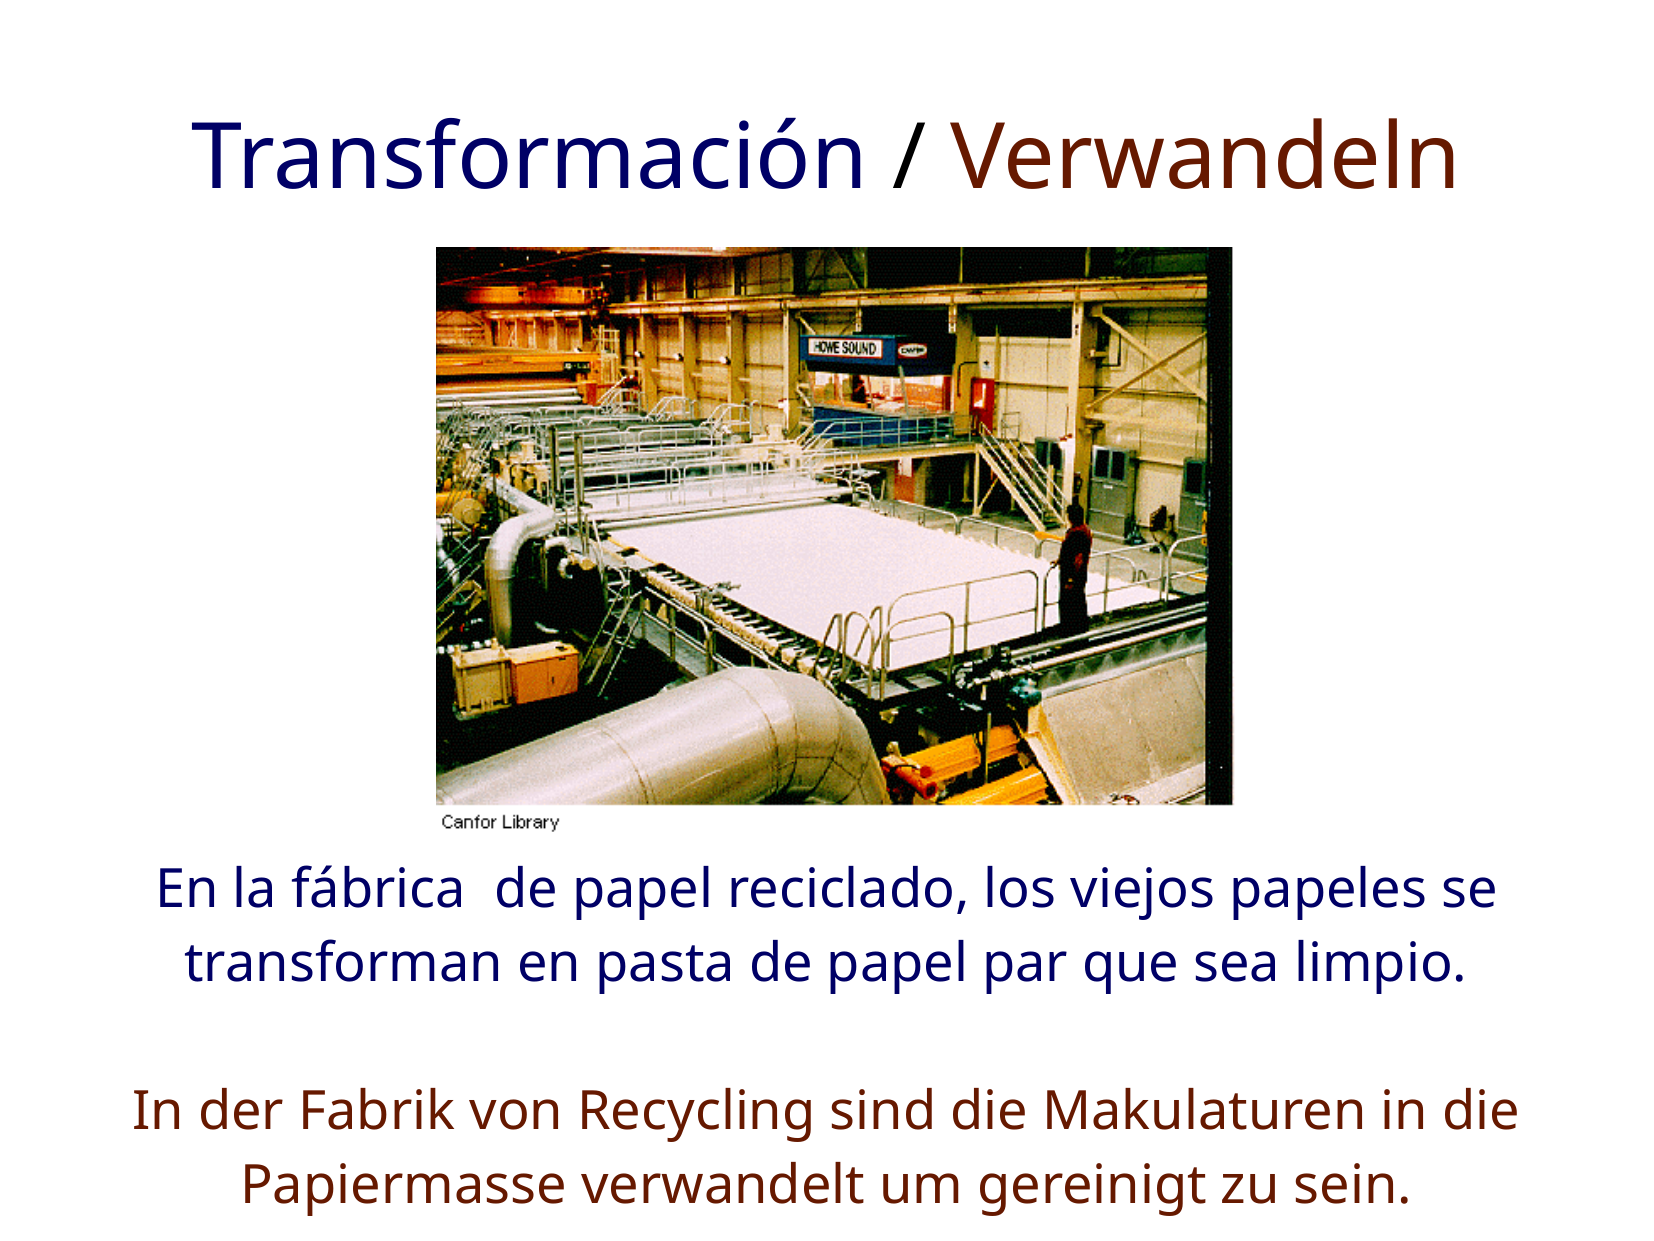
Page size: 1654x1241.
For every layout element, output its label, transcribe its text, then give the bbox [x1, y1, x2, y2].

title Transformación / Verwandeln [82, 49, 1571, 257]
subtitle En la fábrica de papel reciclado, los viejos papeles se transforman en pasta de papel par que sea limpio. In der Fabrik von Recycling sind die Makulaturen in die Papiermasse verwandelt um gereinigt zu sein. [82, 863, 1571, 1205]
picture [436, 247, 1236, 837]
